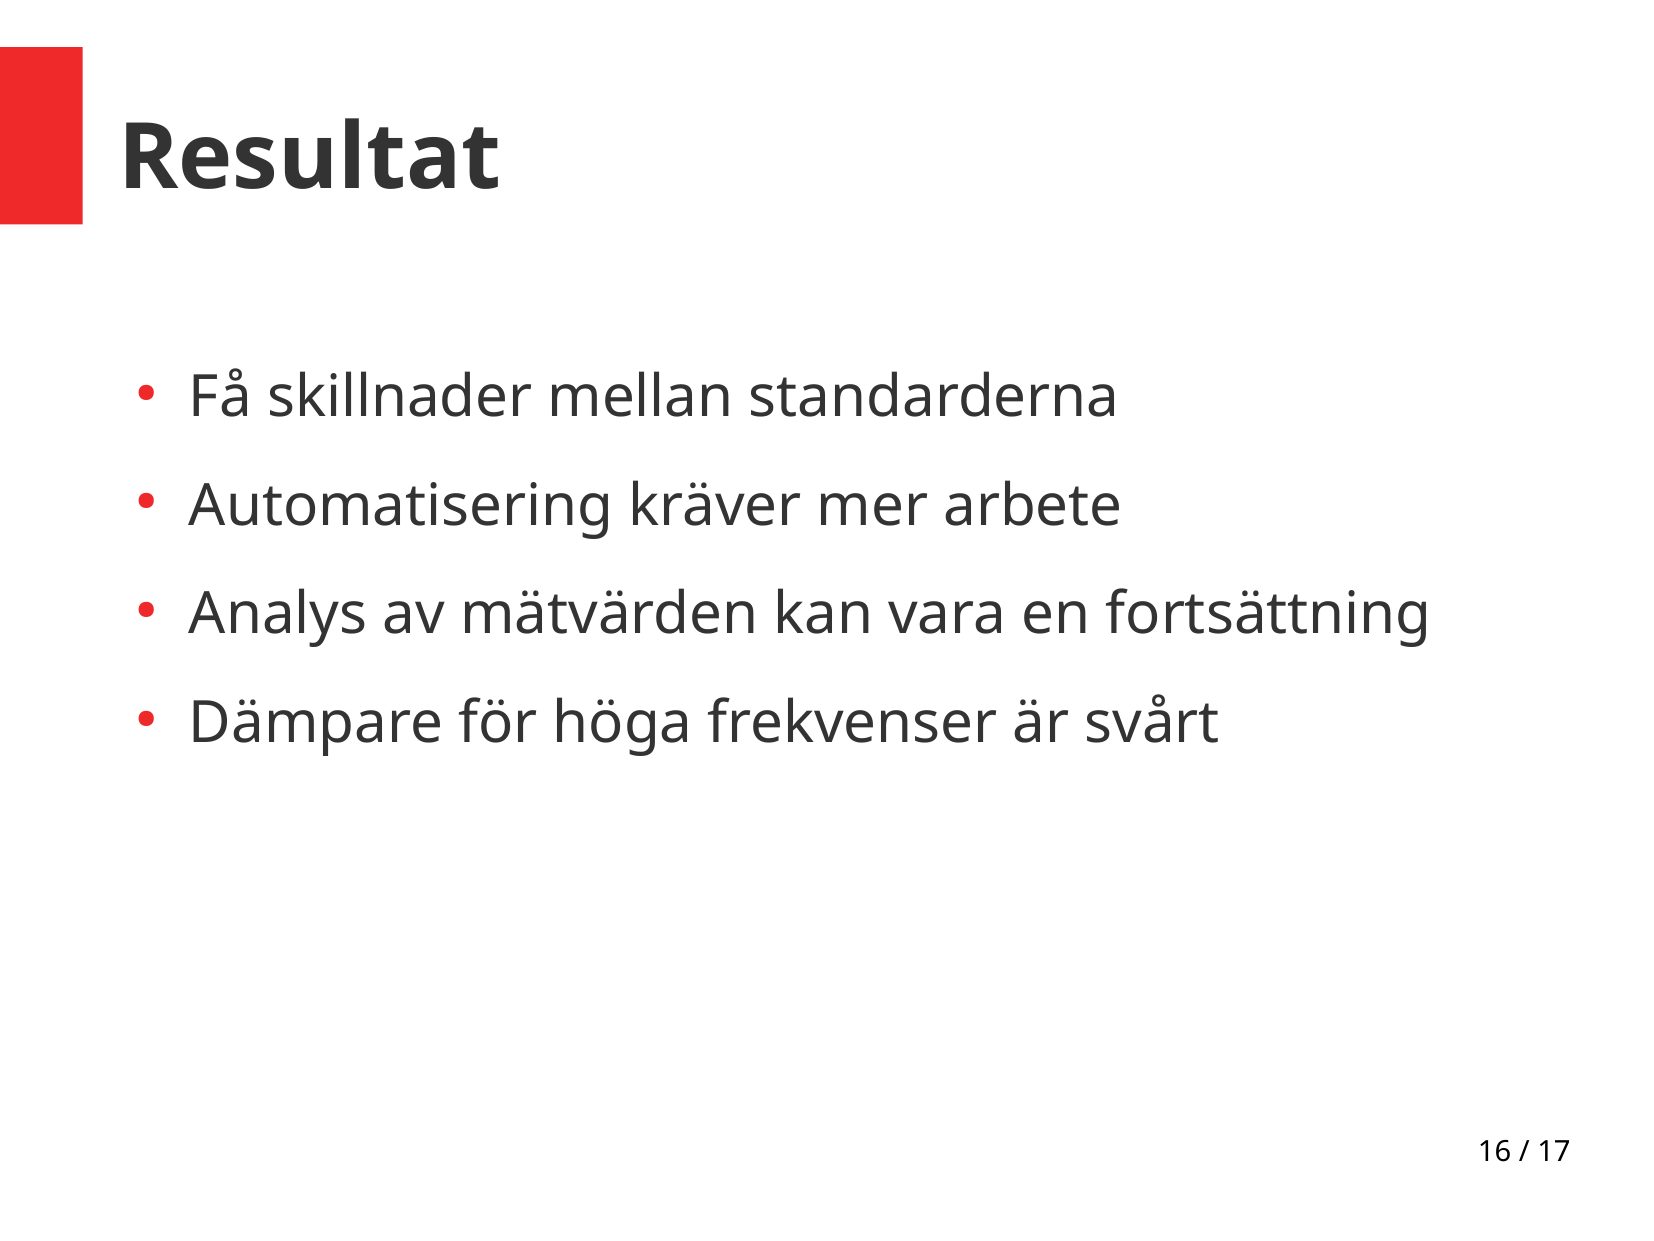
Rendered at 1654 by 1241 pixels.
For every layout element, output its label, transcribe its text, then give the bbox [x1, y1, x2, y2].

title Resultat [118, 49, 1571, 257]
list Få skillnader mellan standarderna Automatisering kräver mer arbete Analys av mätvärden kan vara en fortsättning Dämpare för höga frekvenser är svårt [118, 354, 1536, 1074]
